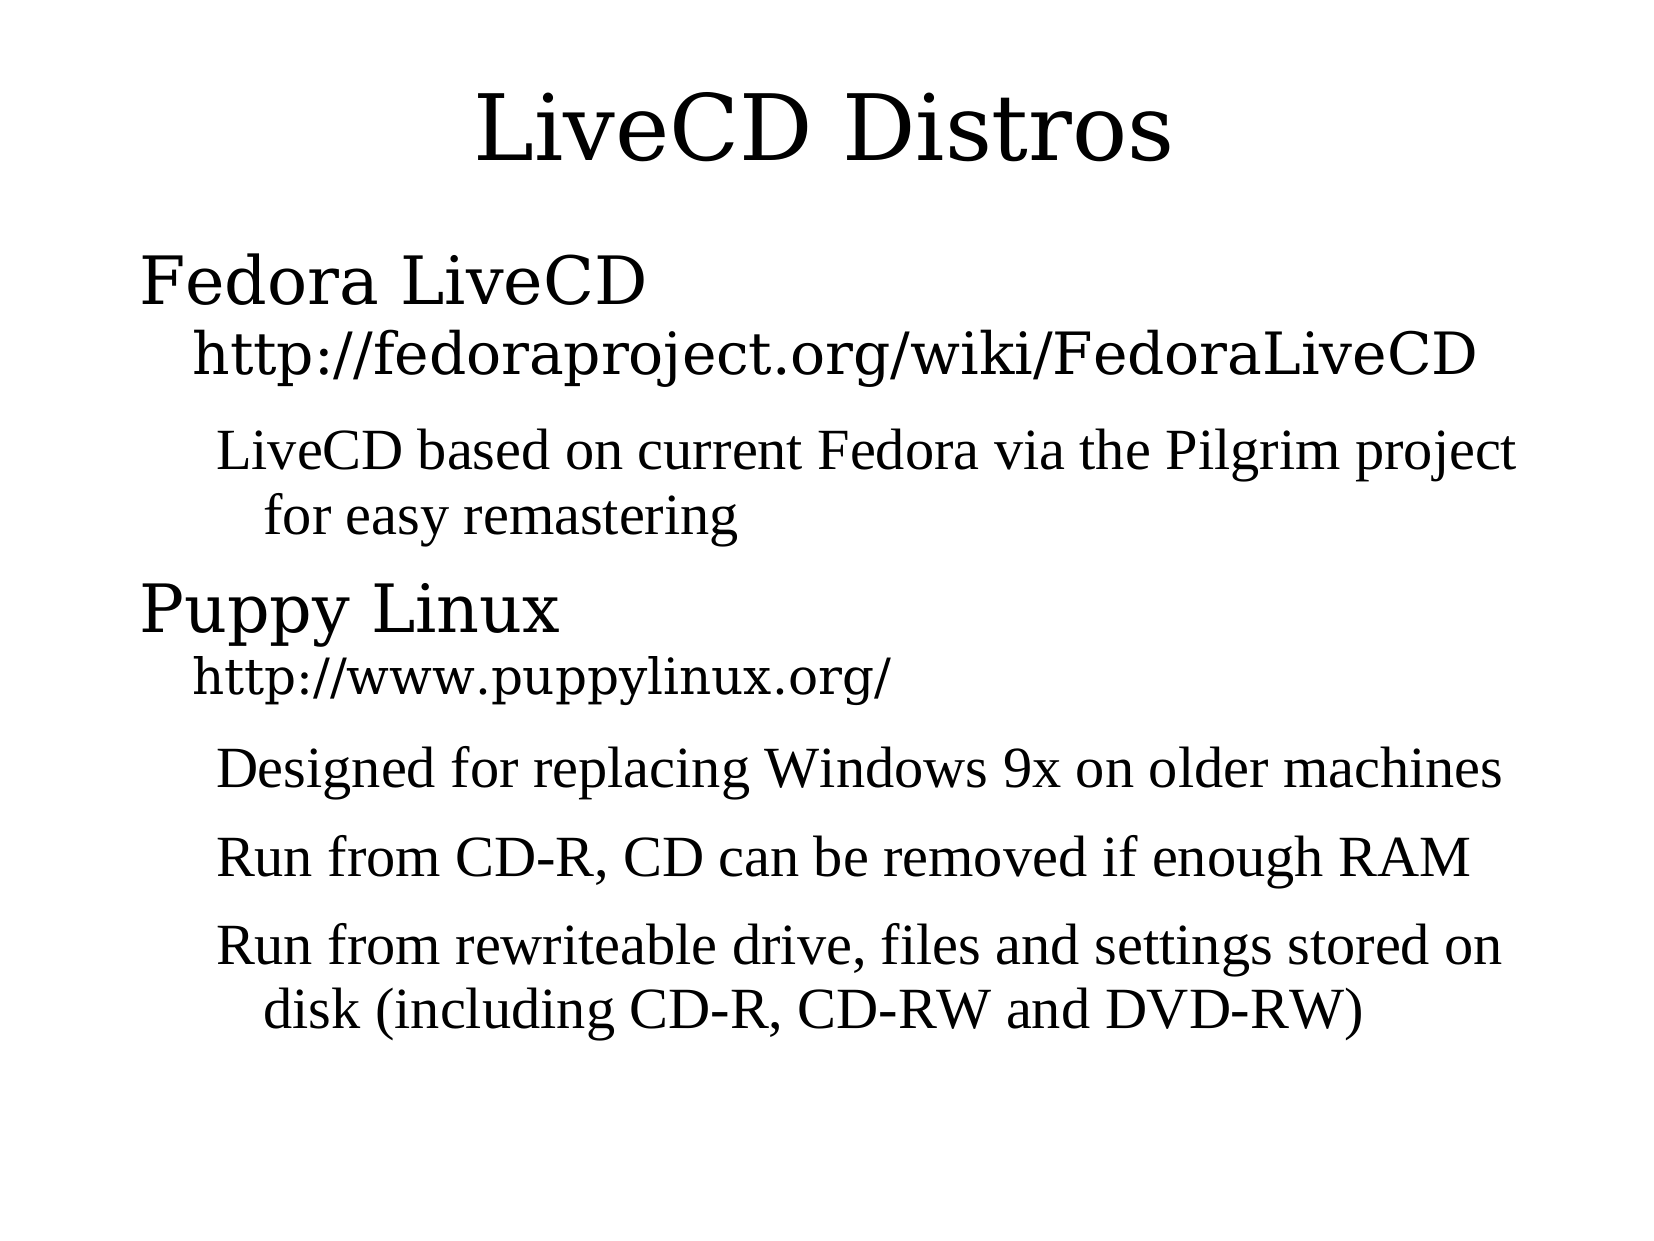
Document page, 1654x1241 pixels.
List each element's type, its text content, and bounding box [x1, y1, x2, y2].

list Fedora LiveCD http://fedoraproject.org/wiki/FedoraLiveCD LiveCD based on current Fedora via the Pilgrim project for easy remastering Puppy Linux http://www.puppylinux.org/ Designed for replacing Windows 9x on older machines Run from CD-R, CD can be removed if enough RAM Run from rewriteable drive, files and settings stored on disk (including CD-R, CD-RW and DVD-RW) [121, 242, 1534, 1218]
title LiveCD Distros [118, 24, 1531, 232]
